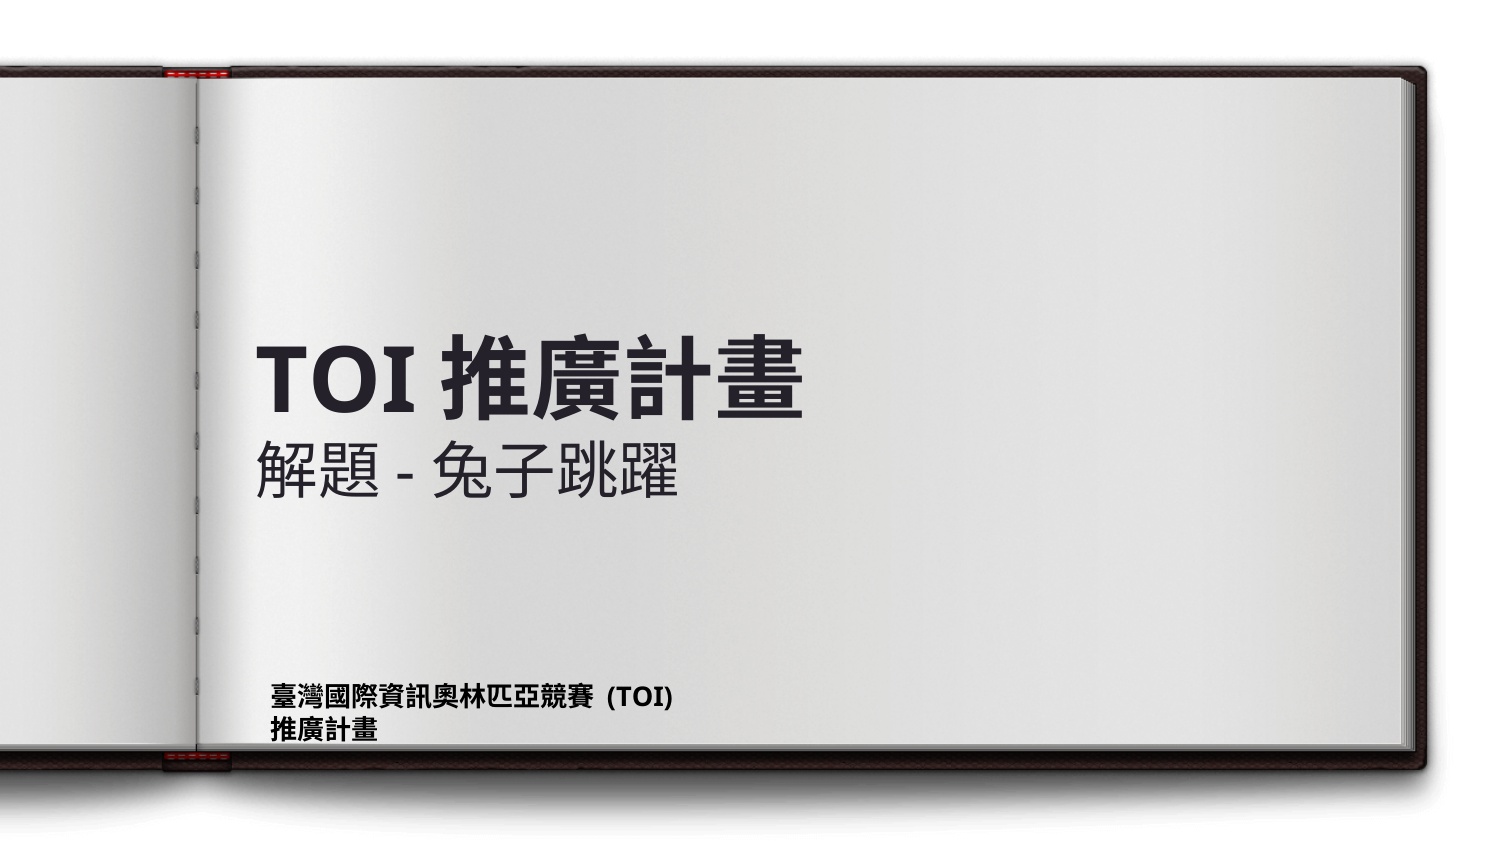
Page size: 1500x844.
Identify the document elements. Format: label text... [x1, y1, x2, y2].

text_box TOI推廣計畫 解題-兔子跳躍 [240, 262, 894, 565]
